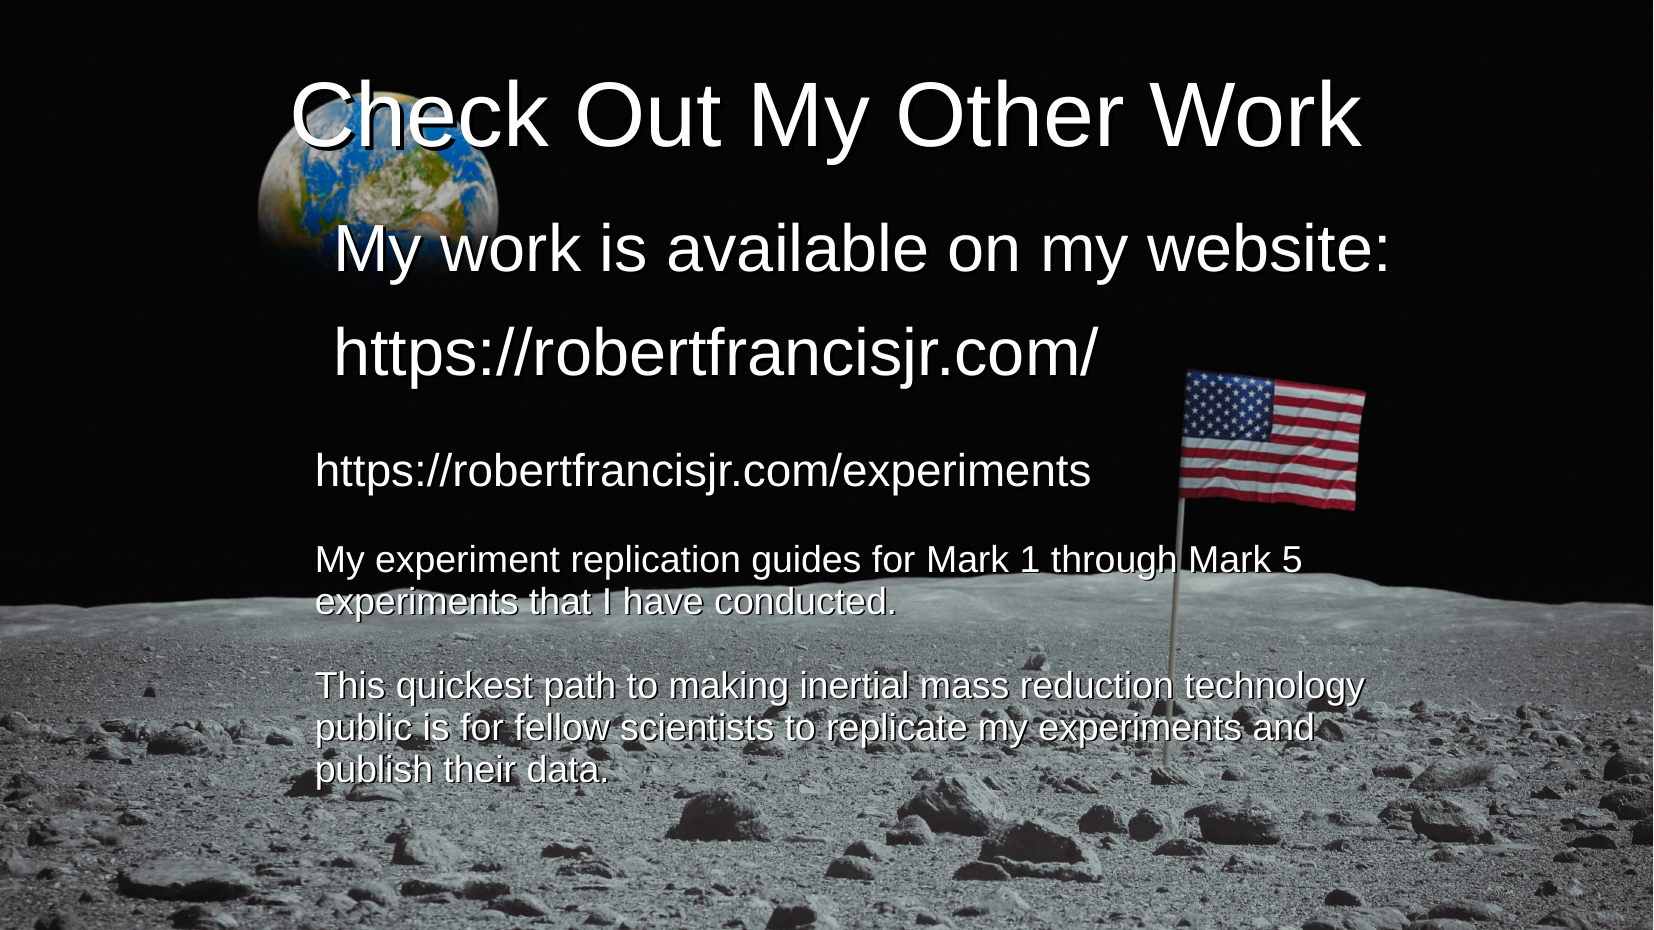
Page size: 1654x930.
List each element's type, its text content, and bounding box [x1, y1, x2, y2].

title Check Out My Other Work [82, 37, 1571, 193]
text_box https://robertfrancisjr.com/experiments My experiment replication guides for Mark 1 through Mark 5 experiments that I have conducted. This quickest path to making inertial mass reduction technology public is for fellow scientists to replicate my experiments and publish their data. [300, 437, 1388, 901]
list My work is available on my website: https://robertfrancisjr.com/ [262, 210, 1653, 751]
picture [0, 0, 1654, 930]
